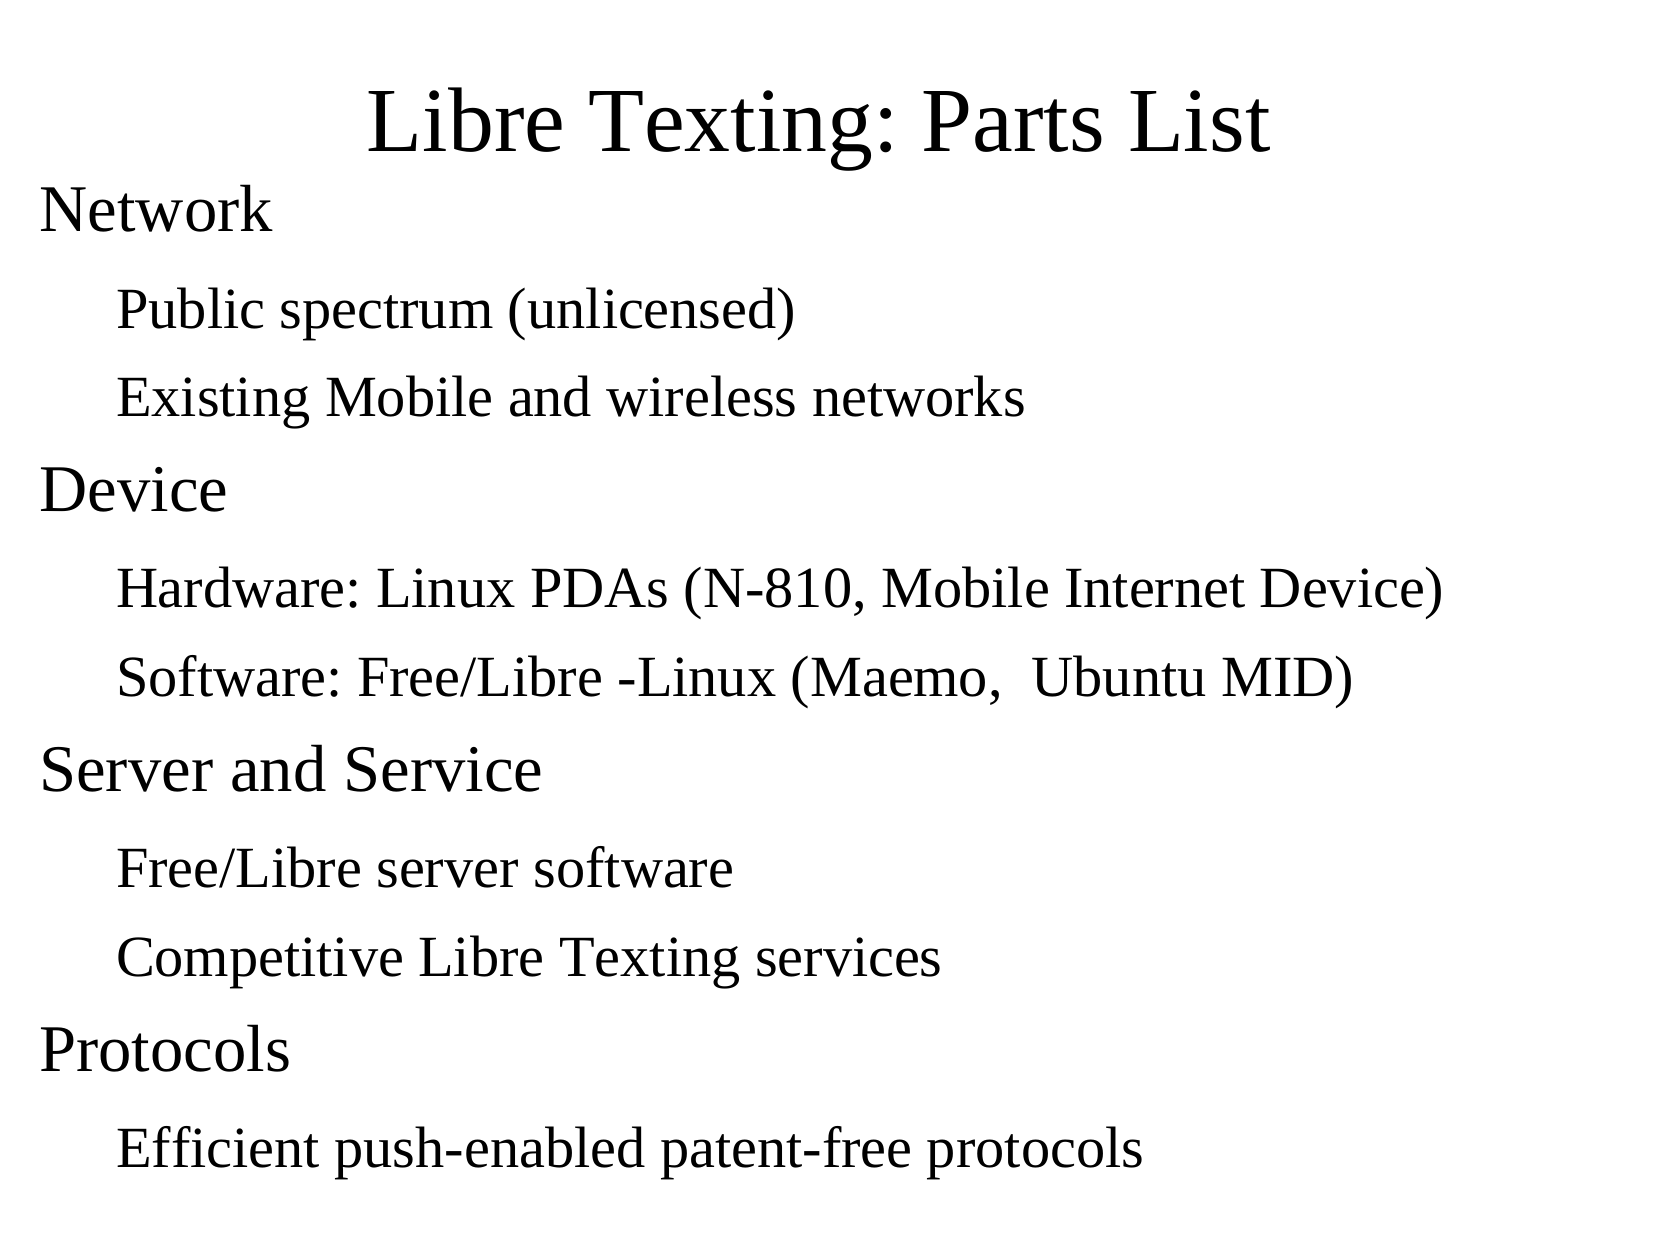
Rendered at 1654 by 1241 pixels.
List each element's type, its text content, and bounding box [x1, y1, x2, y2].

title Libre Texting: Parts List [113, 16, 1526, 172]
list Network Public spectrum (unlicensed) Existing Mobile and wireless networks Device Hardware: Linux PDAs (N-810, Mobile Internet Device) Software: Free/Libre -Linux (Maemo, Ubuntu MID) Server and Service Free/Libre server software Competitive Libre Texting services Protocols Efficient push-enabled patent-free protocols [21, 172, 1617, 1241]
